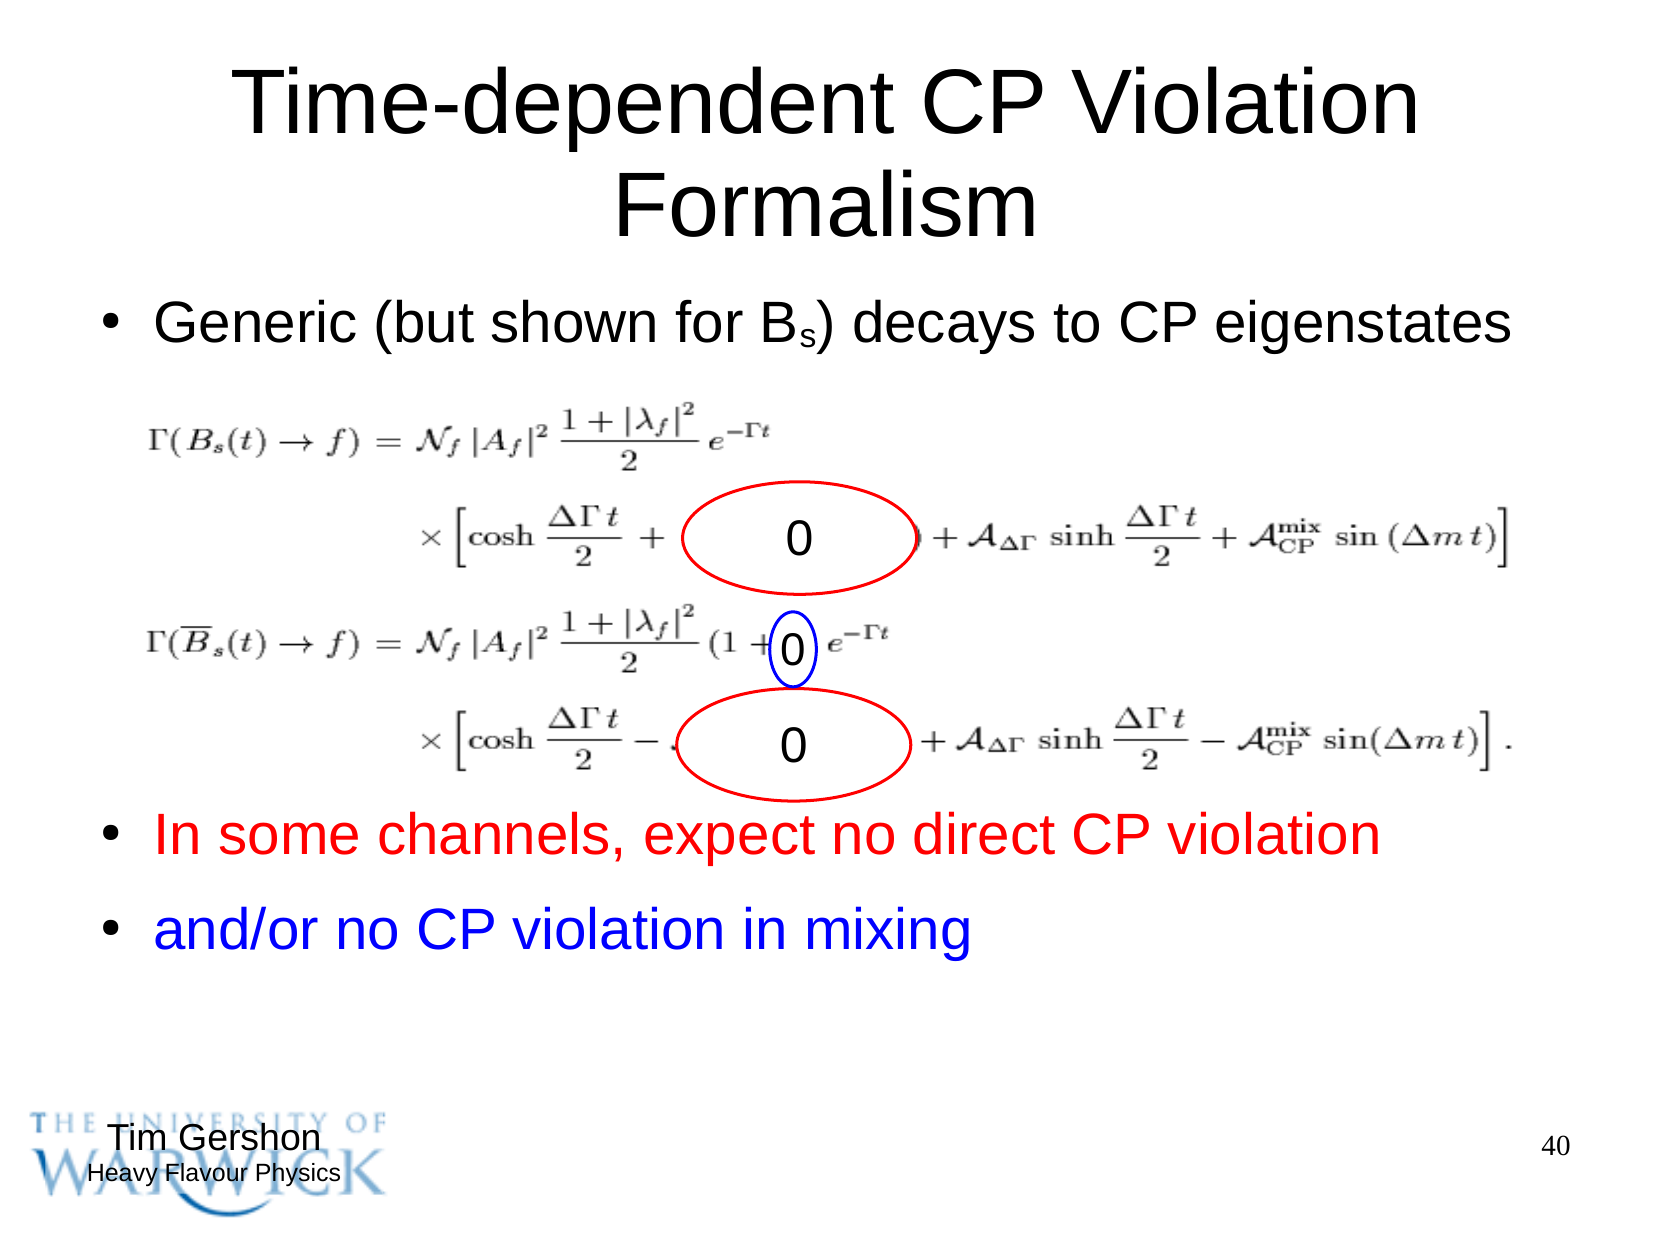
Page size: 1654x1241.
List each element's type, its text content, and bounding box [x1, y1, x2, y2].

list Generic (but shown for Bs) decays to CP eigenstates In some channels, expect no direct CP violation and/or no CP violation in mixing [82, 290, 1571, 1094]
text_box 0 [682, 481, 917, 595]
text_box 0 [769, 611, 817, 687]
title Time-dependent CP Violation Formalism [82, 49, 1571, 257]
text_box 0 [676, 688, 911, 802]
text_box Tim Gershon Heavy Flavour Physics [45, 1108, 383, 1194]
picture [19, 1106, 406, 1232]
